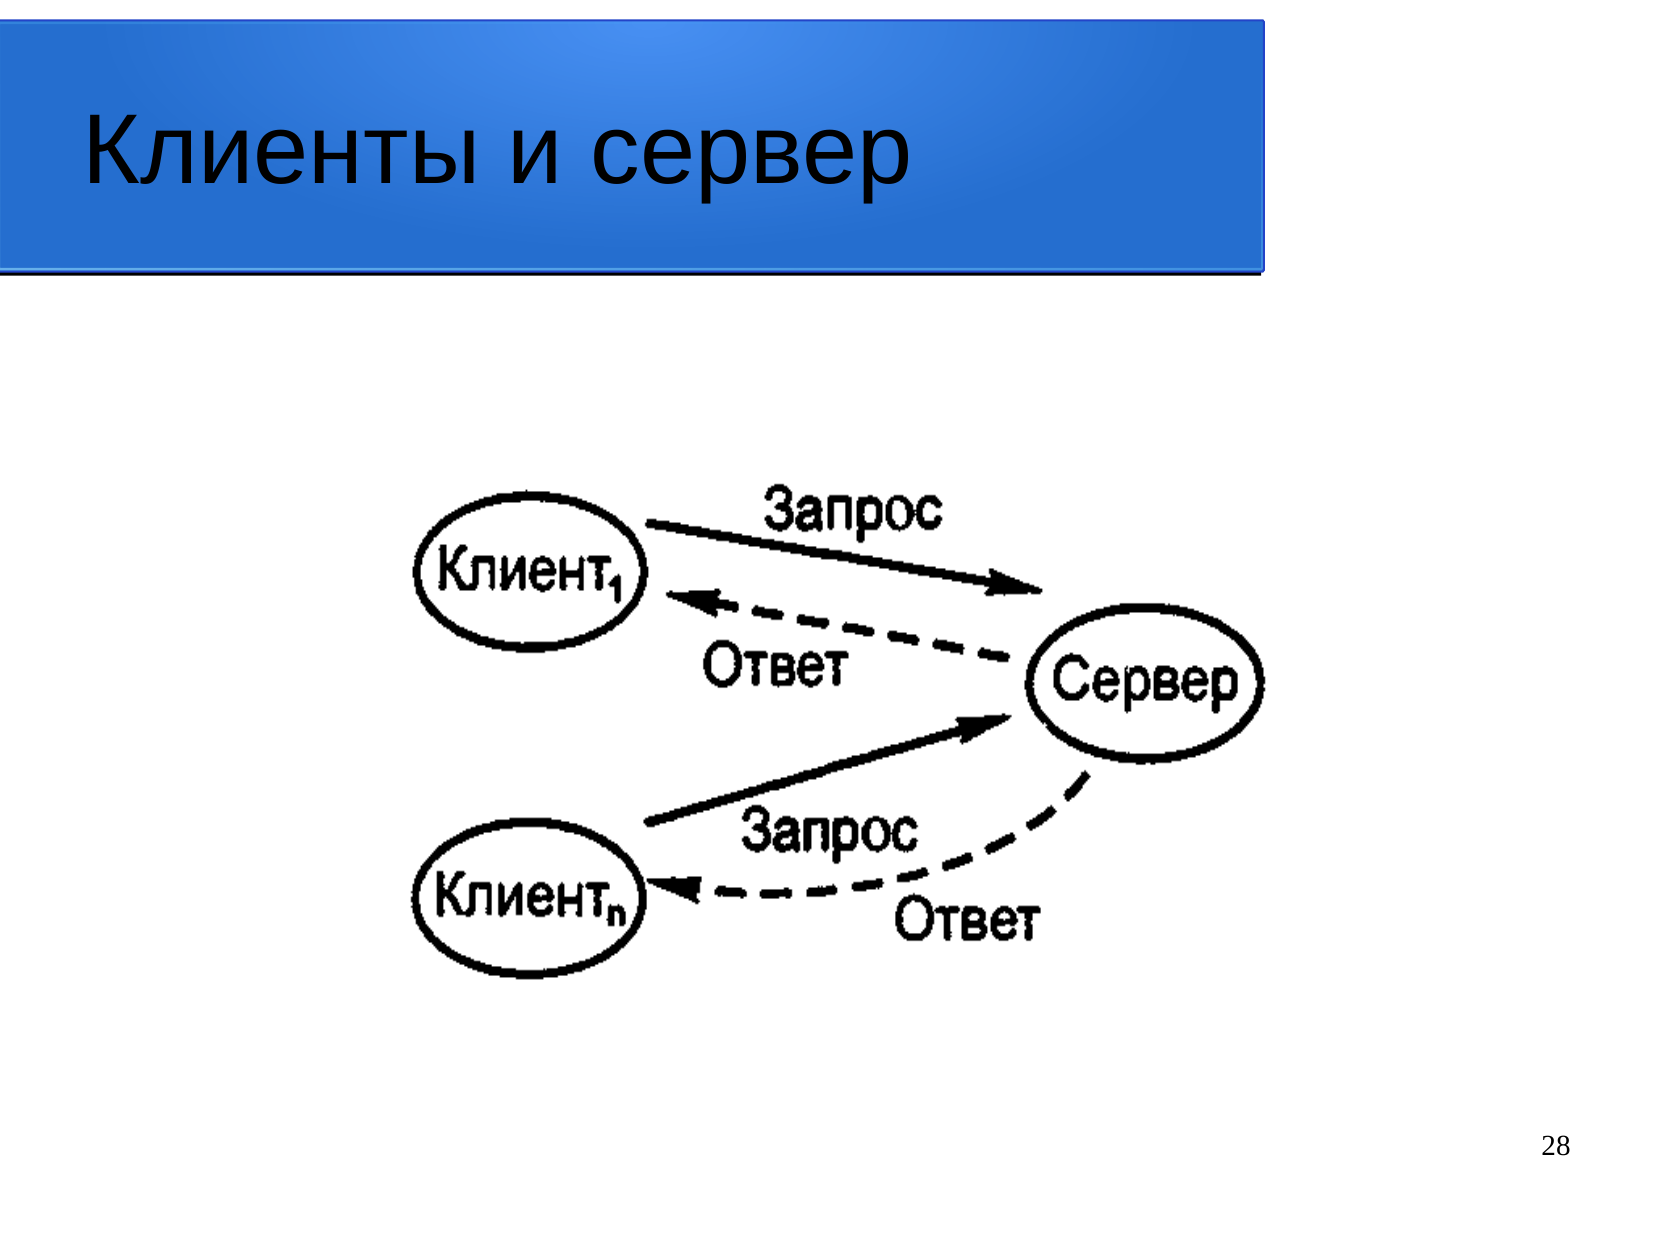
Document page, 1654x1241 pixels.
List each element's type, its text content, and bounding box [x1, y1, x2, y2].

picture [379, 391, 1288, 987]
title Клиенты и сервер [82, 47, 1235, 252]
